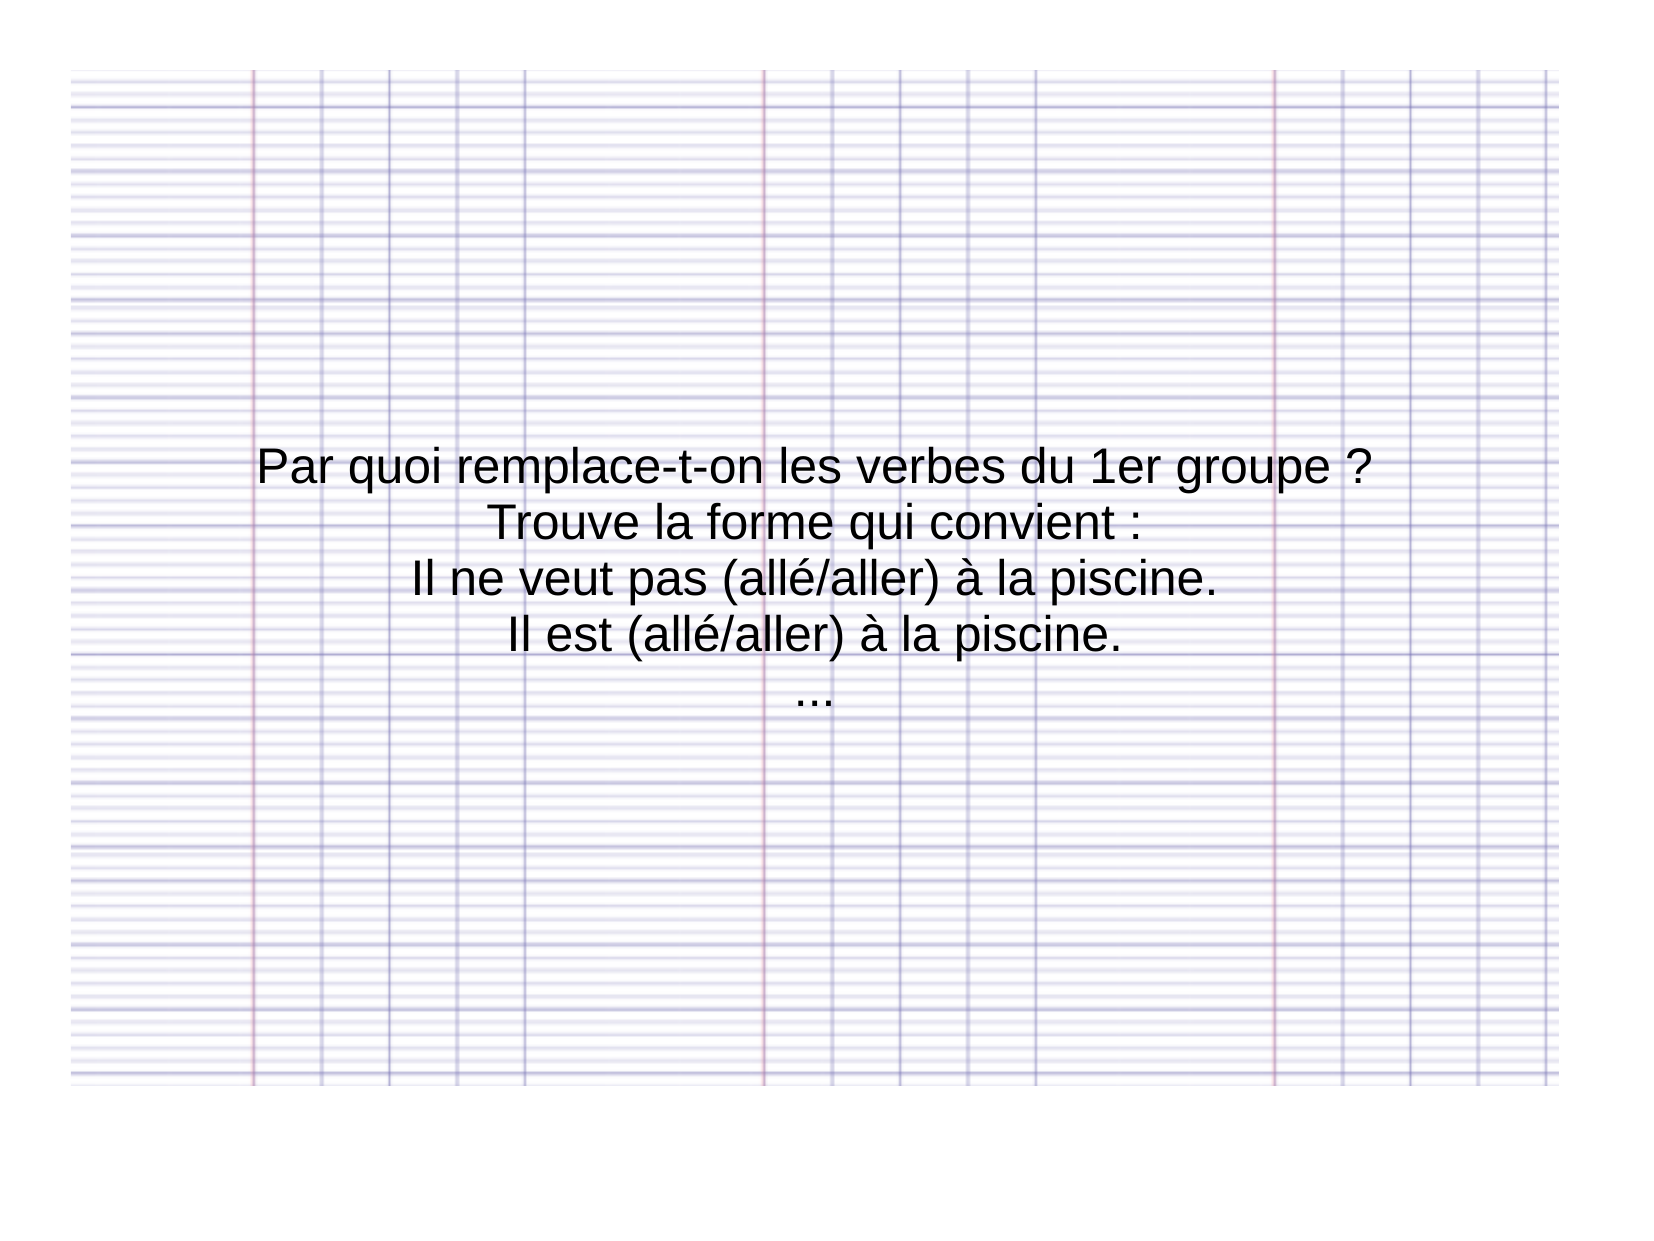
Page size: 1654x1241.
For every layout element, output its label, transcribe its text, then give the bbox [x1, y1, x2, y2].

subtitle Par quoi remplace-t-on les verbes du 1er groupe ? Trouve la forme qui convient : Il ne veut pas (allé/aller) à la piscine. Il est (allé/aller) à la piscine. ... [70, 70, 1559, 1086]
